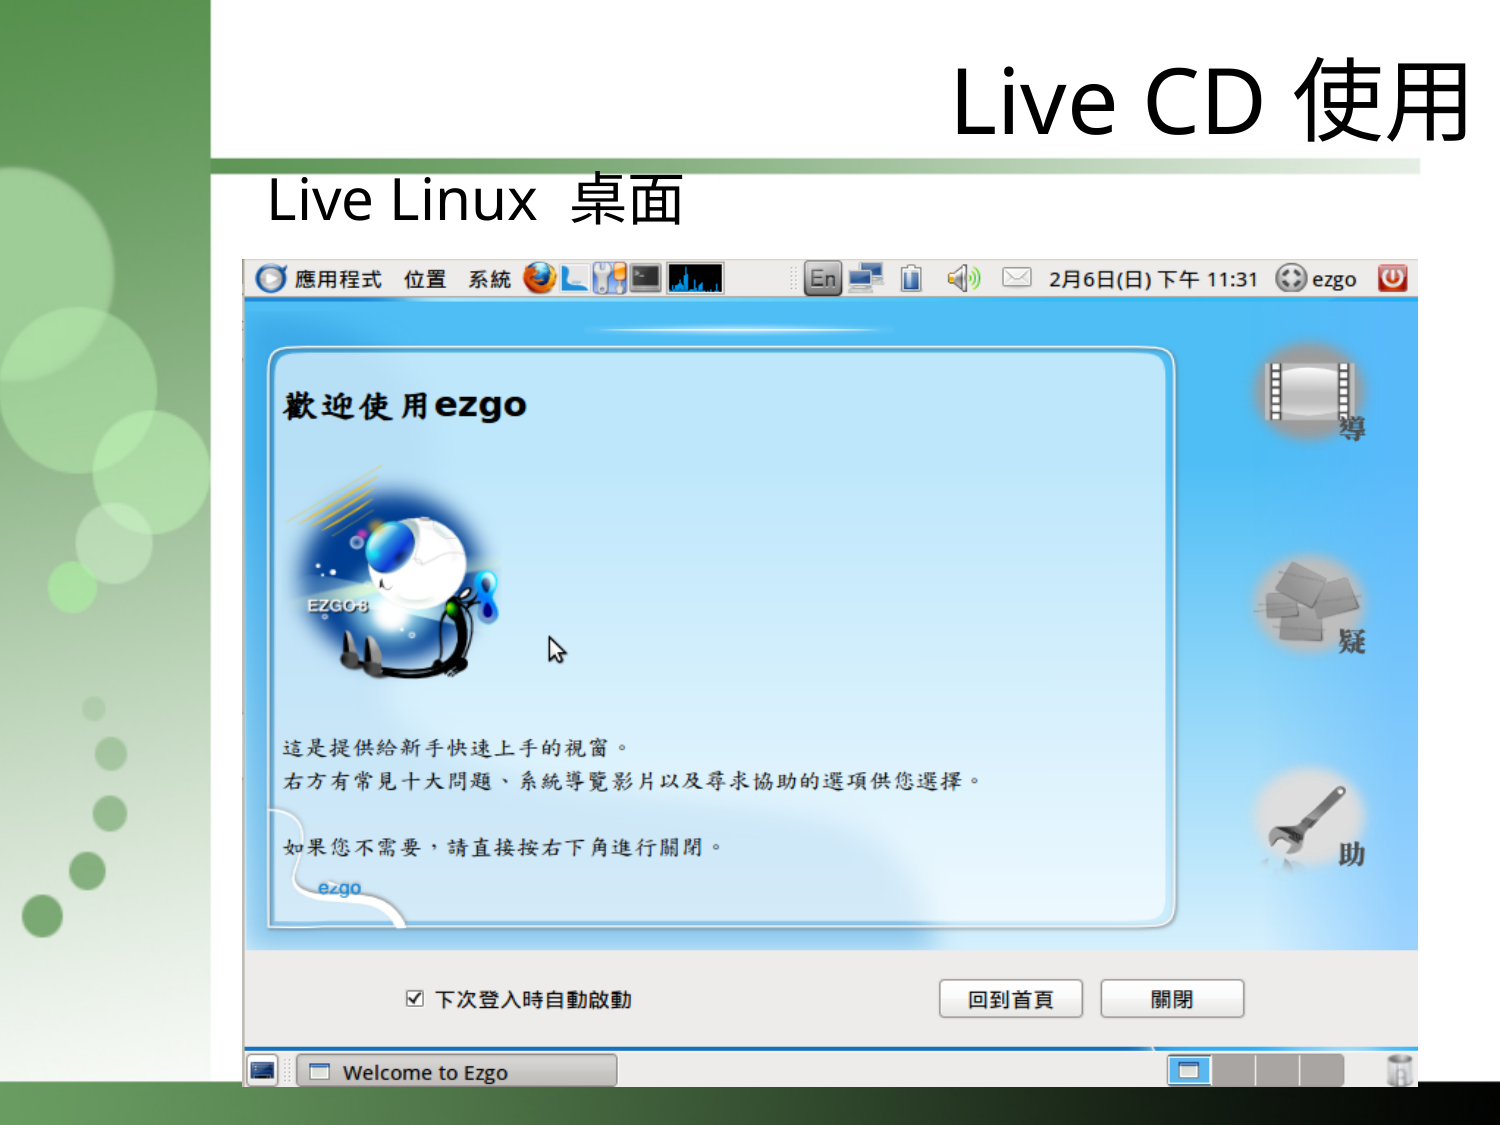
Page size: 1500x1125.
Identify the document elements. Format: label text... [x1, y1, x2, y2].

title Live Linux 桌面 [231, 159, 1359, 246]
picture [0, 0, 1500, 1125]
text_box Live CD使用 [919, 18, 1477, 148]
